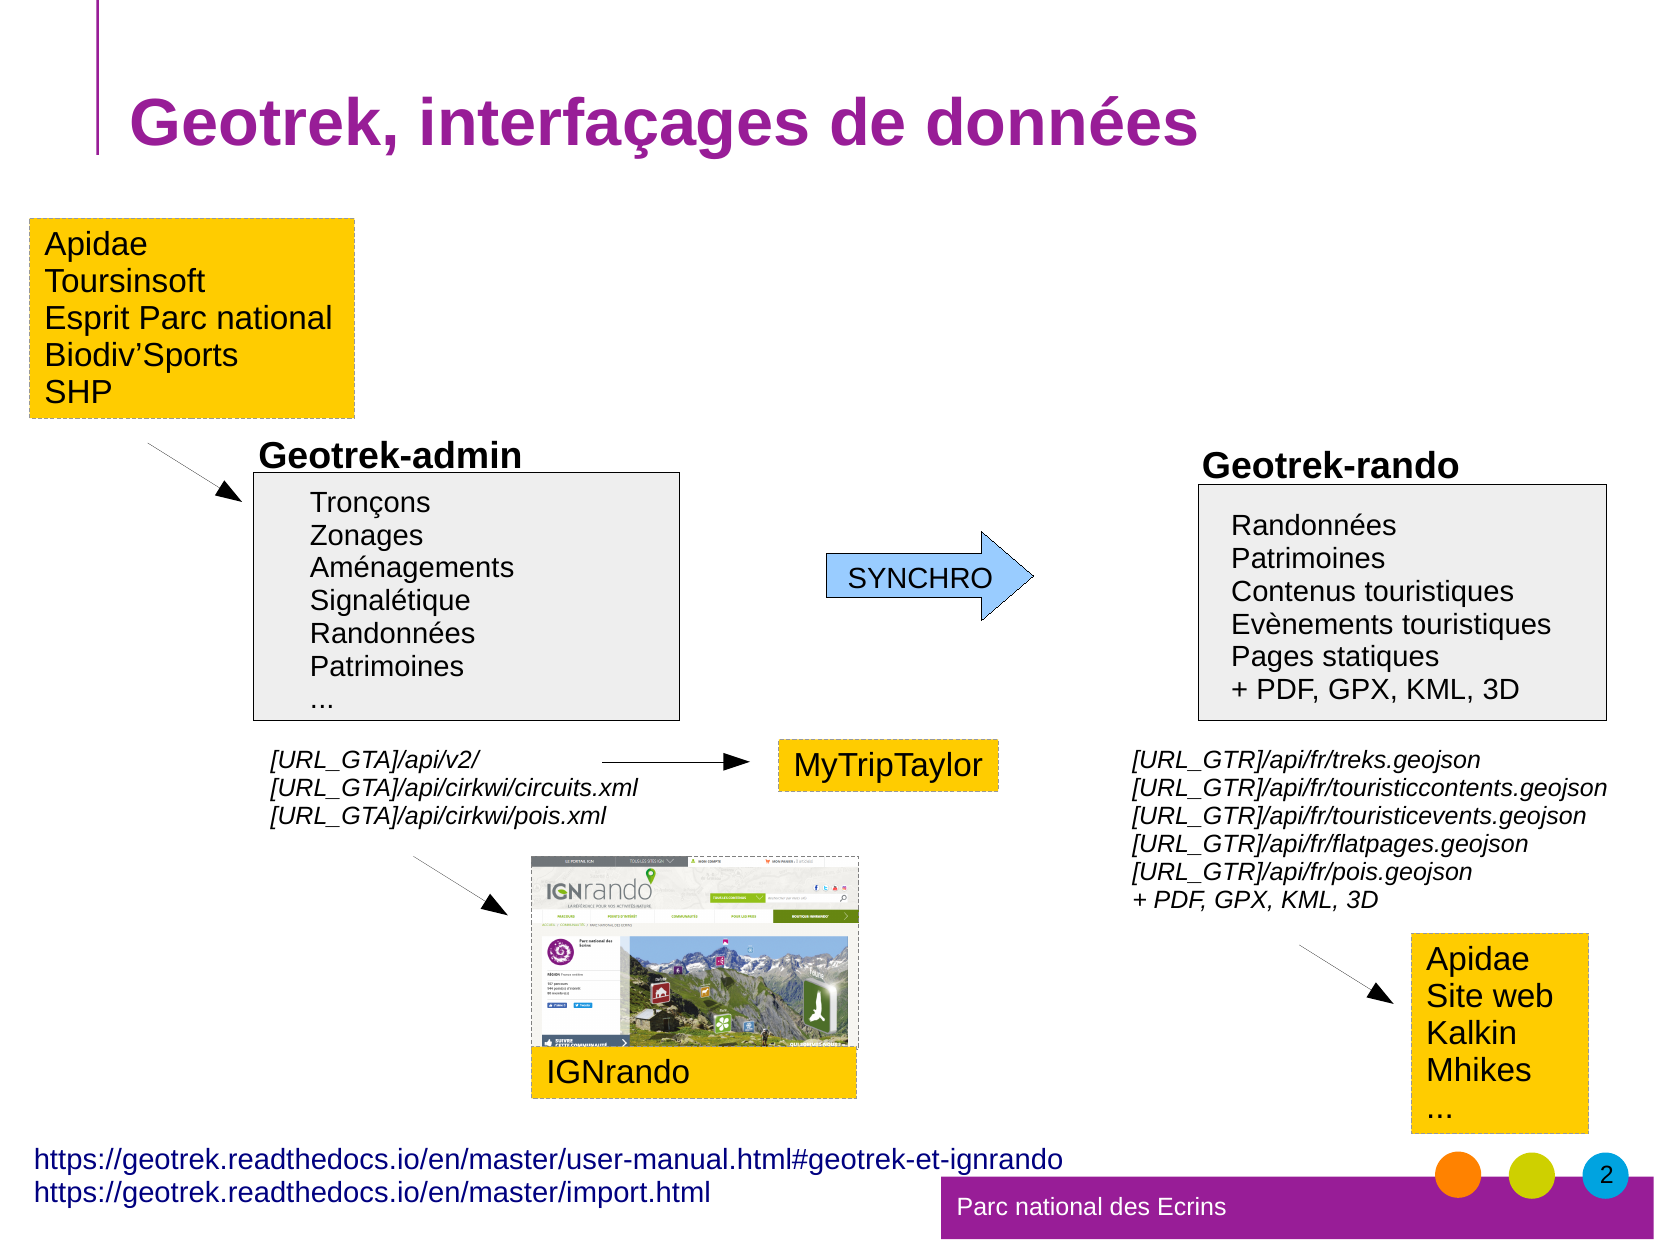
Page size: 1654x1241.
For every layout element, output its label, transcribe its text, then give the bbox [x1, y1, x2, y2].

text_box MyTripTaylor [778, 739, 999, 792]
text_box IGNrando [531, 1046, 857, 1099]
text_box https://geotrek.readthedocs.io/en/master/user-manual.html#geotrek-et-ignrando https://geotrek.readthedocs.io/en/master/import.html [19, 1135, 1182, 1216]
picture [531, 856, 859, 1050]
title Geotrek, interfaçages de données [129, 11, 1619, 160]
text_box Geotrek-admin [243, 427, 538, 485]
text_box Tronçons Zonages Aménagements Signalétique Randonnées Patrimoines ... [295, 485, 530, 756]
text_box [URL_GTA]/api/v2/ [URL_GTA]/api/cirkwi/circuits.xml [URL_GTA]/api/cirkwi/pois.xml [255, 738, 654, 837]
text_box [530, 472, 680, 721]
text_box [981, 603, 1002, 621]
text_box Apidae Site web Kalkin Mhikes ... [1411, 933, 1589, 1134]
text_box [253, 485, 295, 721]
text_box [URL_GTR]/api/fr/treks.geojson [URL_GTR]/api/fr/touristiccontents.geojson [URL_GTR]/api/fr/touristicevents.geojson [URL_GTR]/api/fr/flatpages.geojson [URL_GTR]/api/fr/pois.geojson + PDF, GPX, KML, 3D [1117, 738, 1625, 921]
text_box Randonnées Patrimoines Contenus touristiques Evènements touristiques Pages statiques + PDF, GPX, KML, 3D [1216, 501, 1568, 714]
text_box [1198, 484, 1607, 721]
text_box SYNCHRO [832, 555, 1009, 603]
text_box [826, 531, 1034, 598]
text_box Apidae Toursinsoft Esprit Parc national Biodiv’Sports SHP [29, 218, 355, 419]
text_box Geotrek-rando [1187, 437, 1475, 494]
